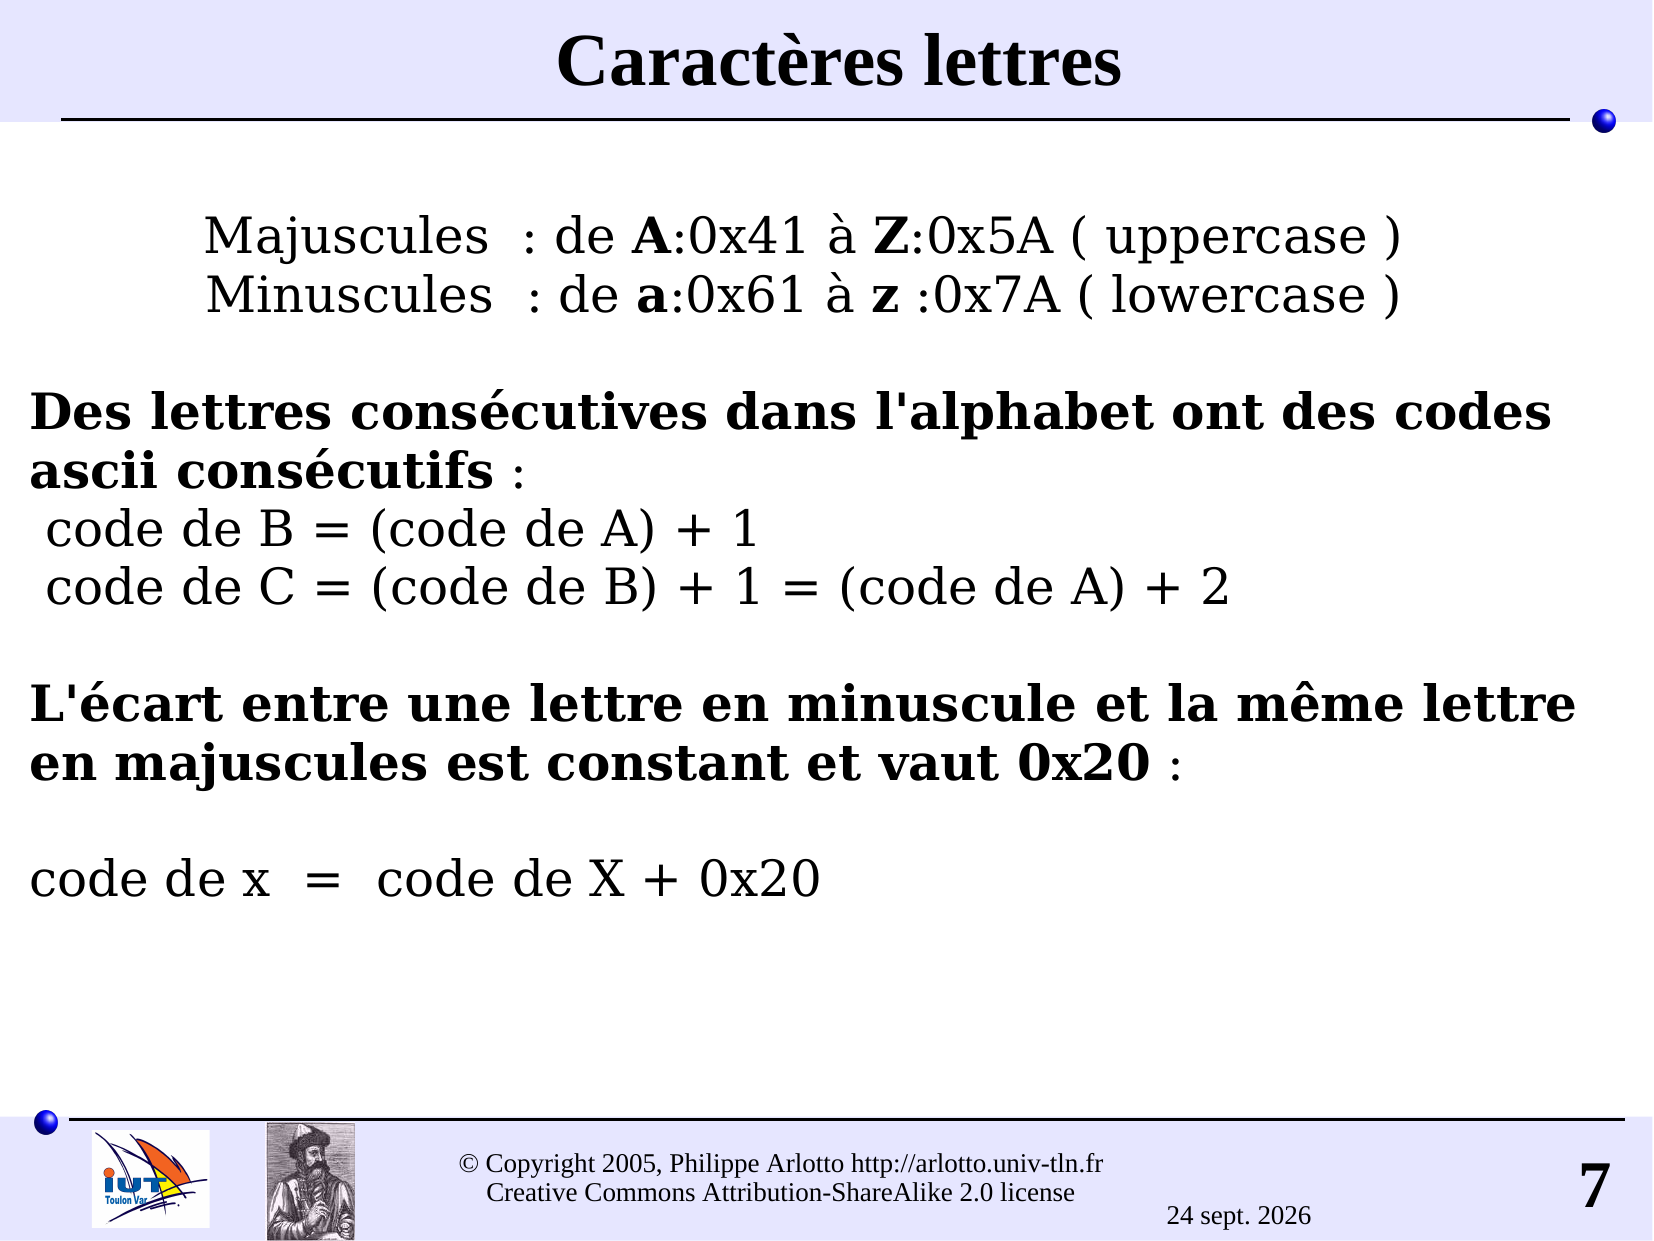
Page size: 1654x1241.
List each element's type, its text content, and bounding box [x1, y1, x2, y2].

text_box Majuscules : de A:0x41 à Z:0x5A ( uppercase ) Minuscules : de a:0x61 à z :0x7A ( lowercase ) Des lettres consécutives dans l'alphabet ont des codes ascii consécutifs : code de B = (code de A) + 1 code de C = (code de B) + 1 = (code de A) + 2 L'écart entre une lettre en minuscule et la même lettre en majuscules est constant et vaut 0x20 : code de x = code de X + 0x20 [29, 206, 1579, 967]
picture [265, 1122, 355, 1241]
title Caractères lettres [95, 14, 1585, 107]
